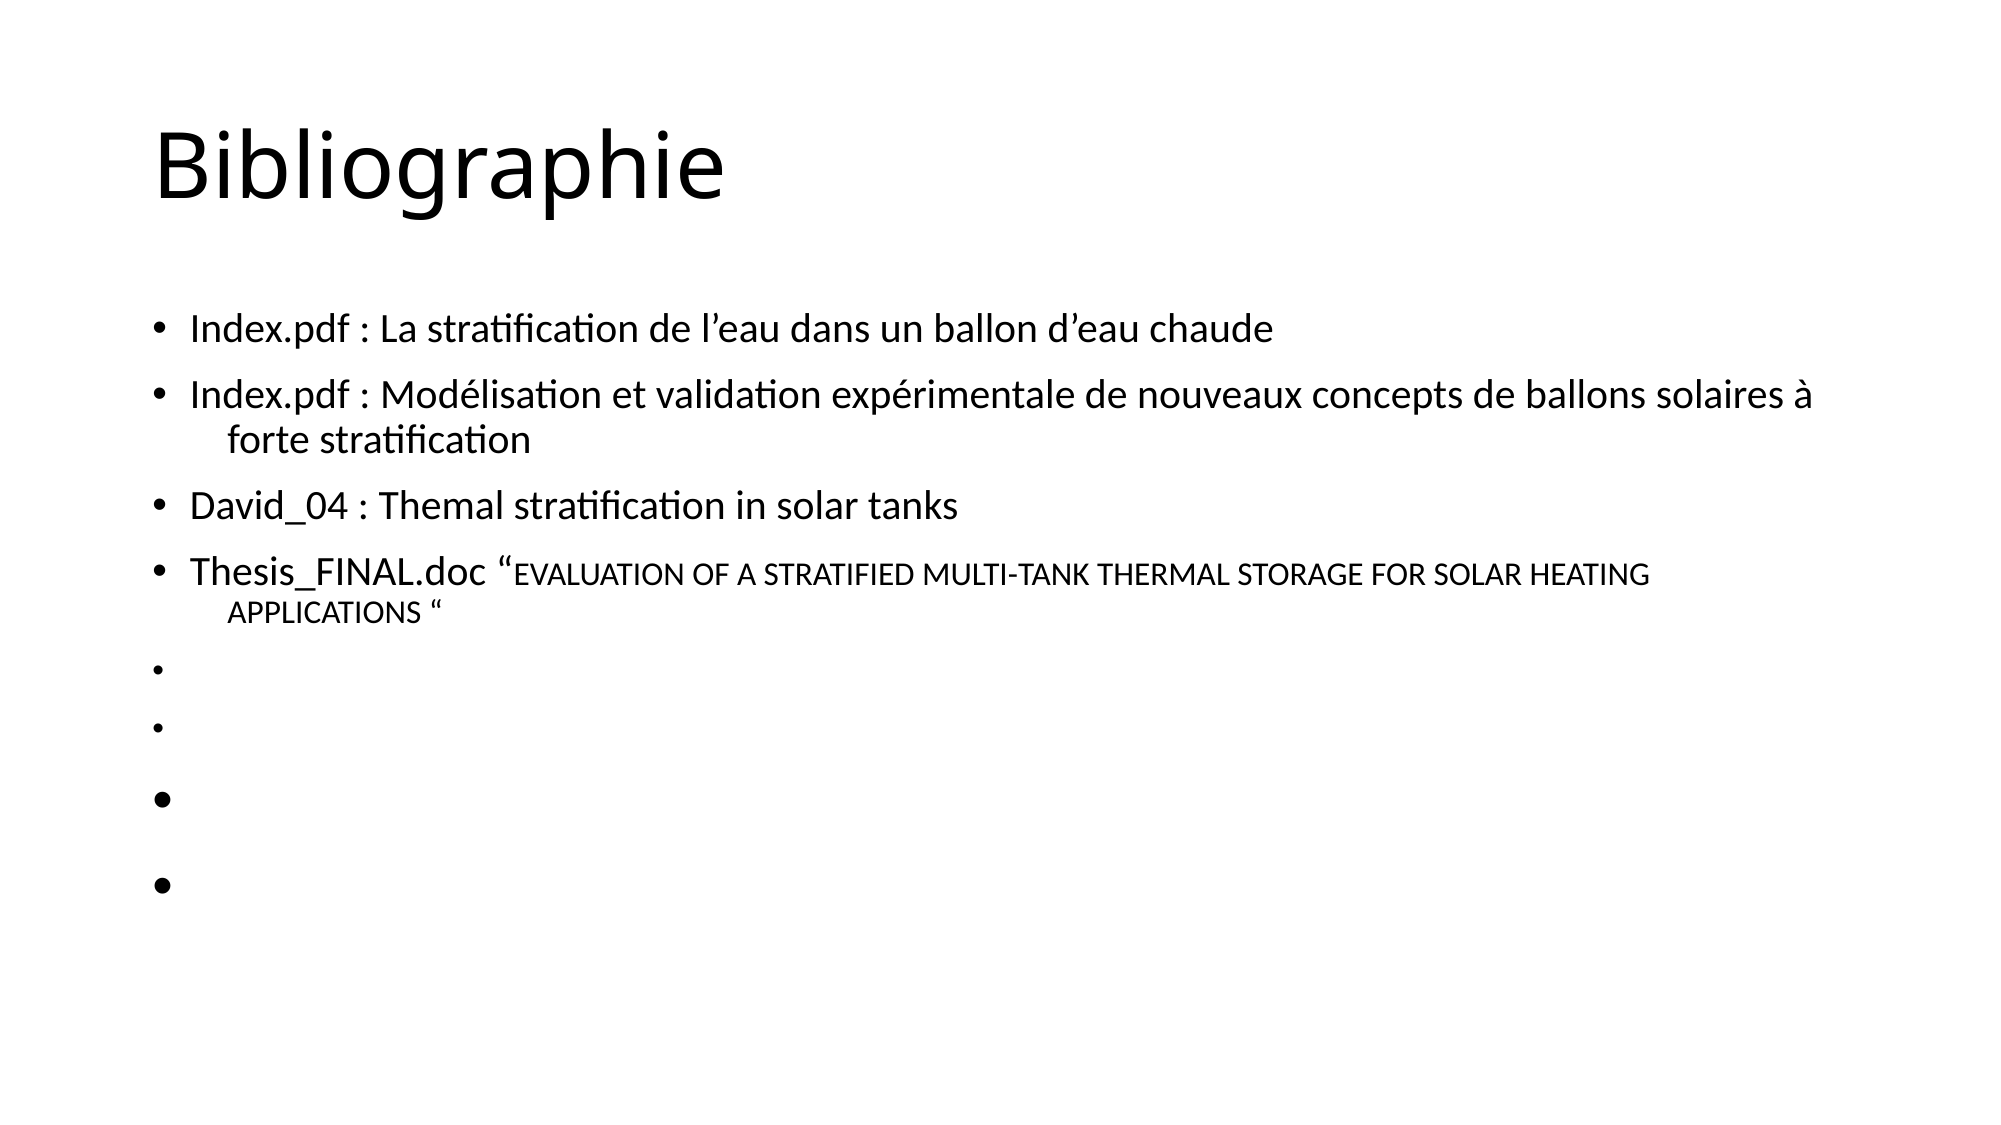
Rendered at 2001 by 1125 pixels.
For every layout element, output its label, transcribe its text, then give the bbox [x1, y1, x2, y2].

title Bibliographie [137, 59, 1863, 278]
list Index.pdf : La stratification de l’eau dans un ballon d’eau chaude Index.pdf : Modélisation et validation expérimentale de nouveaux concepts de ballons solaires à forte stratification David_04 : Themal stratification in solar tanks Thesis_FINAL.doc “EVALUATION OF A STRATIFIED MULTI-TANK THERMAL STORAGE FOR SOLAR HEATING APPLICATIONS “ [137, 299, 1863, 1014]
